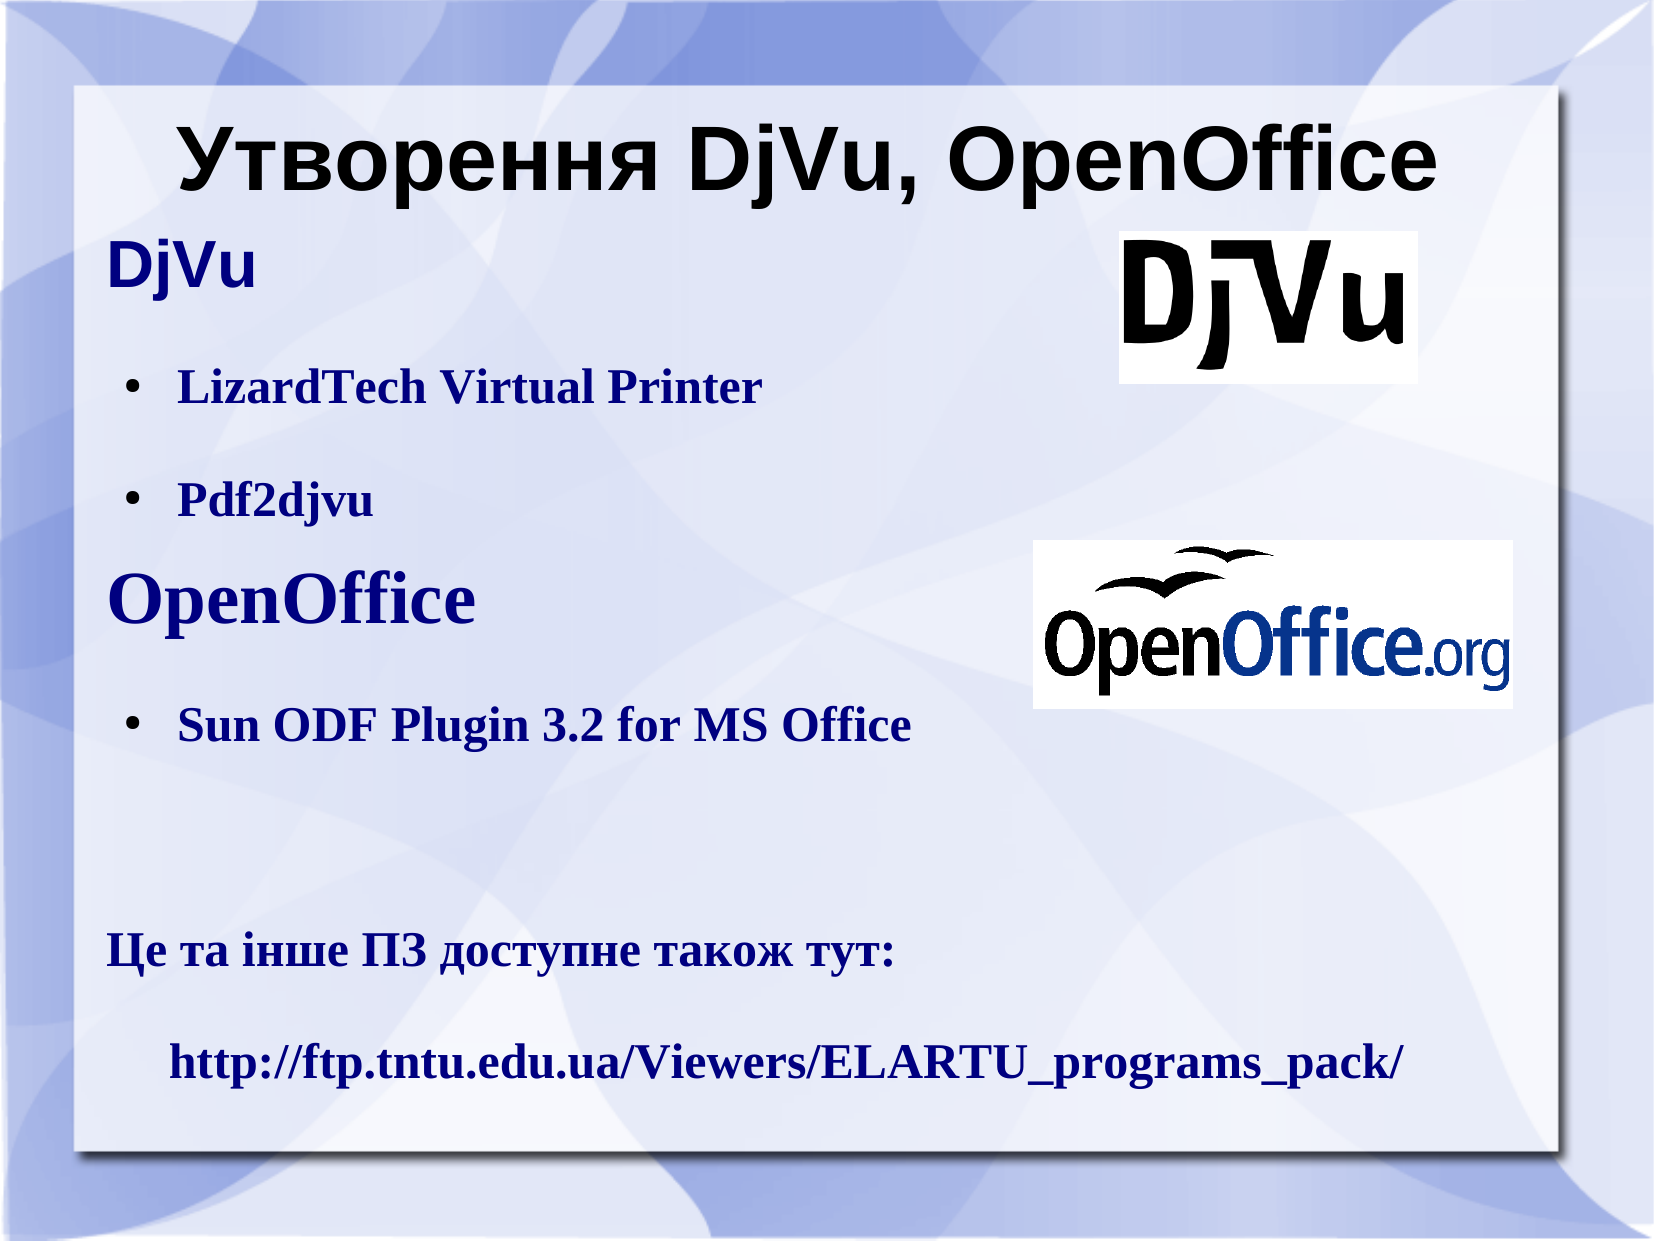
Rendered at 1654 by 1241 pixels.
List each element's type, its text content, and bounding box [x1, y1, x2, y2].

picture [0, 0, 1654, 1241]
title Утворення DjVu, OpenOffice [82, 62, 1536, 255]
list DjVu LizardTech Virtual Printer Pdf2djvu OpenOffice Sun ODF Plugin 3.2 for MS Office Це та інше ПЗ доступне також тут: http://ftp.tntu.edu.ua/Viewers/ELARTU_programs_pack/ [88, 227, 1536, 1241]
picture [1033, 540, 1513, 709]
picture [1119, 231, 1418, 384]
